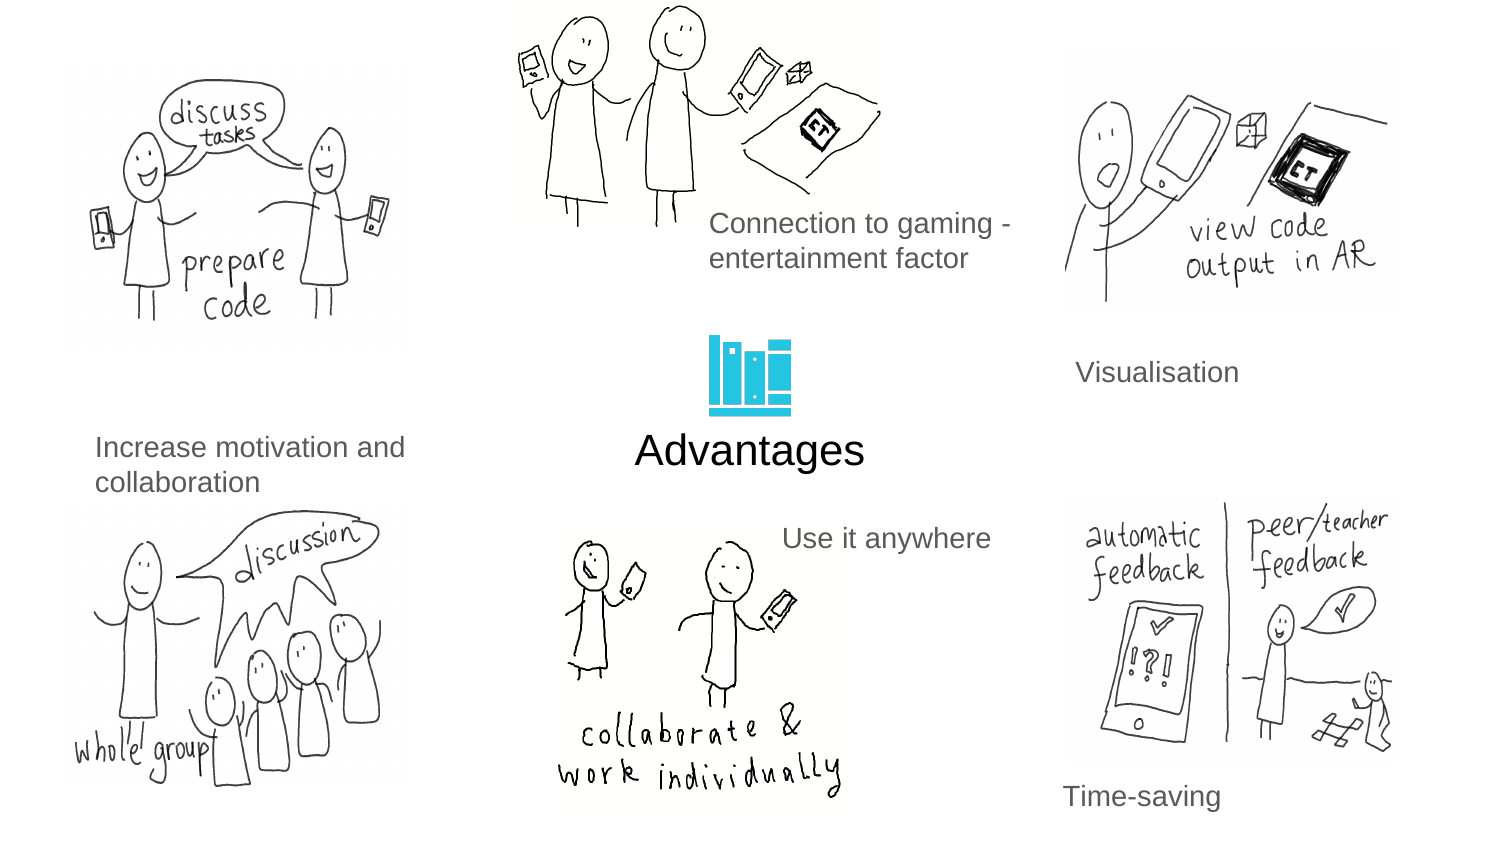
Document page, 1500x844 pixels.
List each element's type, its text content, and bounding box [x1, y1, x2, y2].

picture [548, 522, 851, 811]
text_box Increase motivation and collaboration [79, 413, 445, 515]
text_box Connection to gaming - entertainment factor [693, 189, 1058, 291]
text_box Time-saving [1047, 761, 1412, 828]
picture [693, 319, 807, 432]
text_box Visualisation [1060, 338, 1425, 405]
text_box Use it anywhere [766, 504, 1132, 570]
title Advantages [553, 421, 947, 507]
picture [59, 67, 413, 352]
picture [1065, 496, 1395, 761]
picture [1065, 47, 1395, 313]
picture [512, 0, 887, 233]
picture [59, 506, 413, 791]
